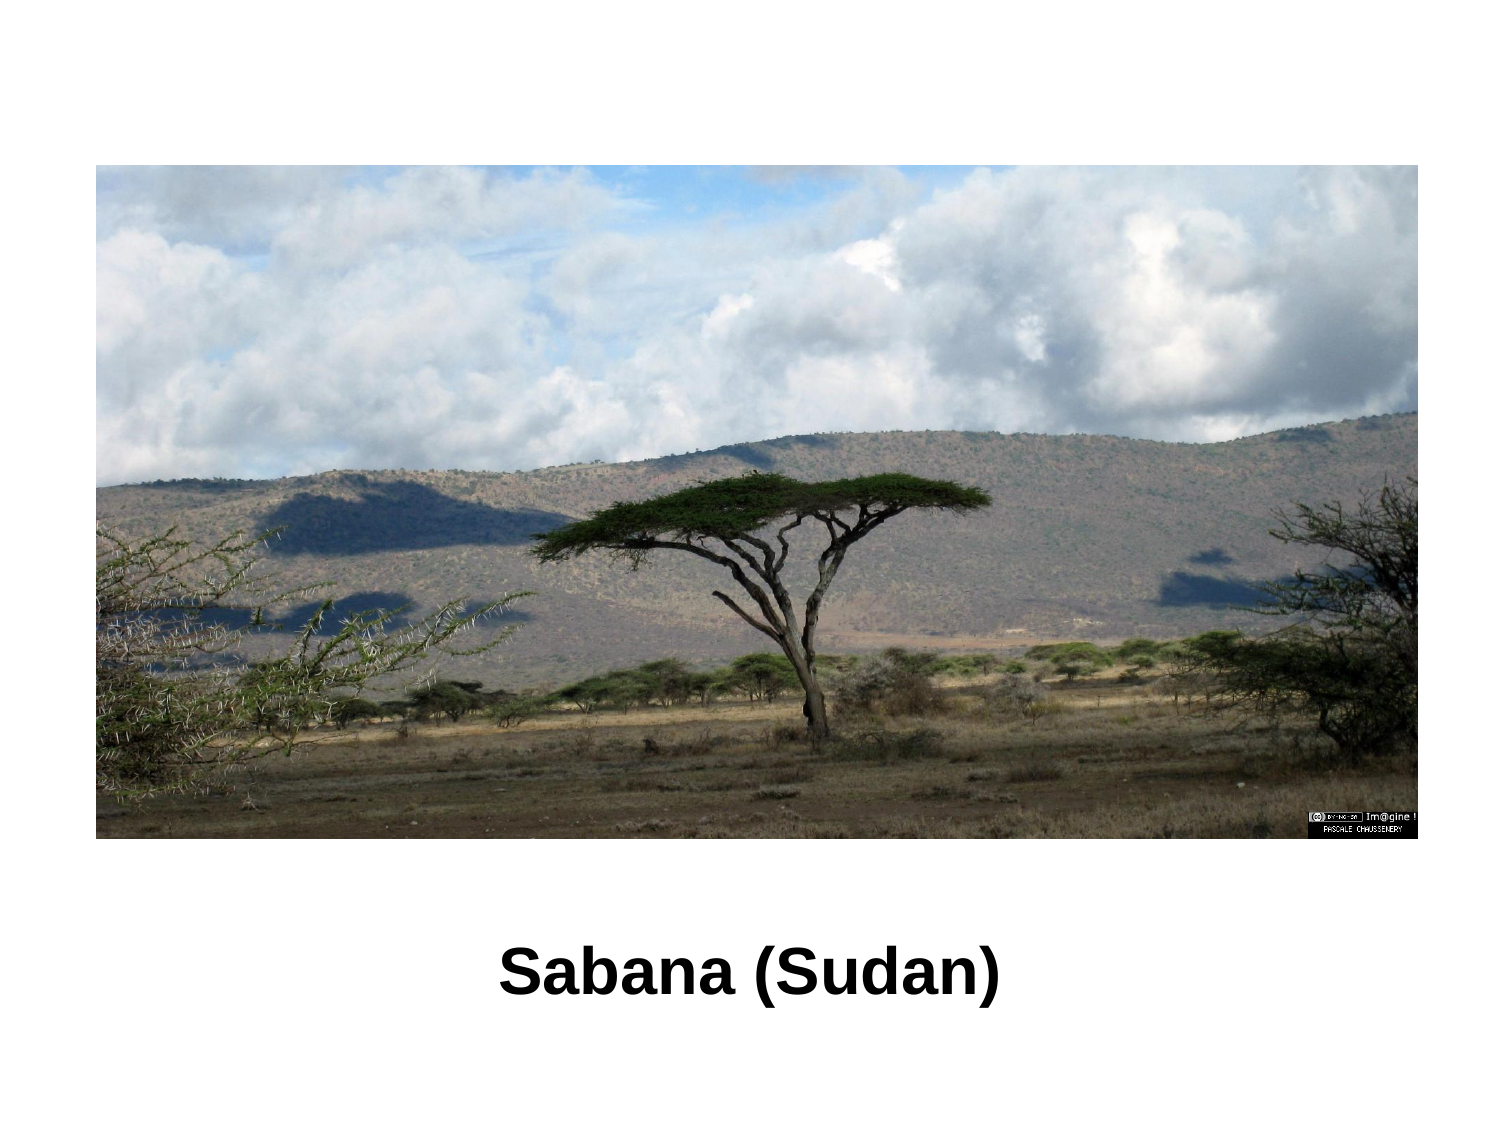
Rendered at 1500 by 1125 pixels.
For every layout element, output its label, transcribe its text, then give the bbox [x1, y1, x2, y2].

text_box Sabana (Sudan) [0, 926, 1500, 1040]
picture [96, 165, 1418, 839]
